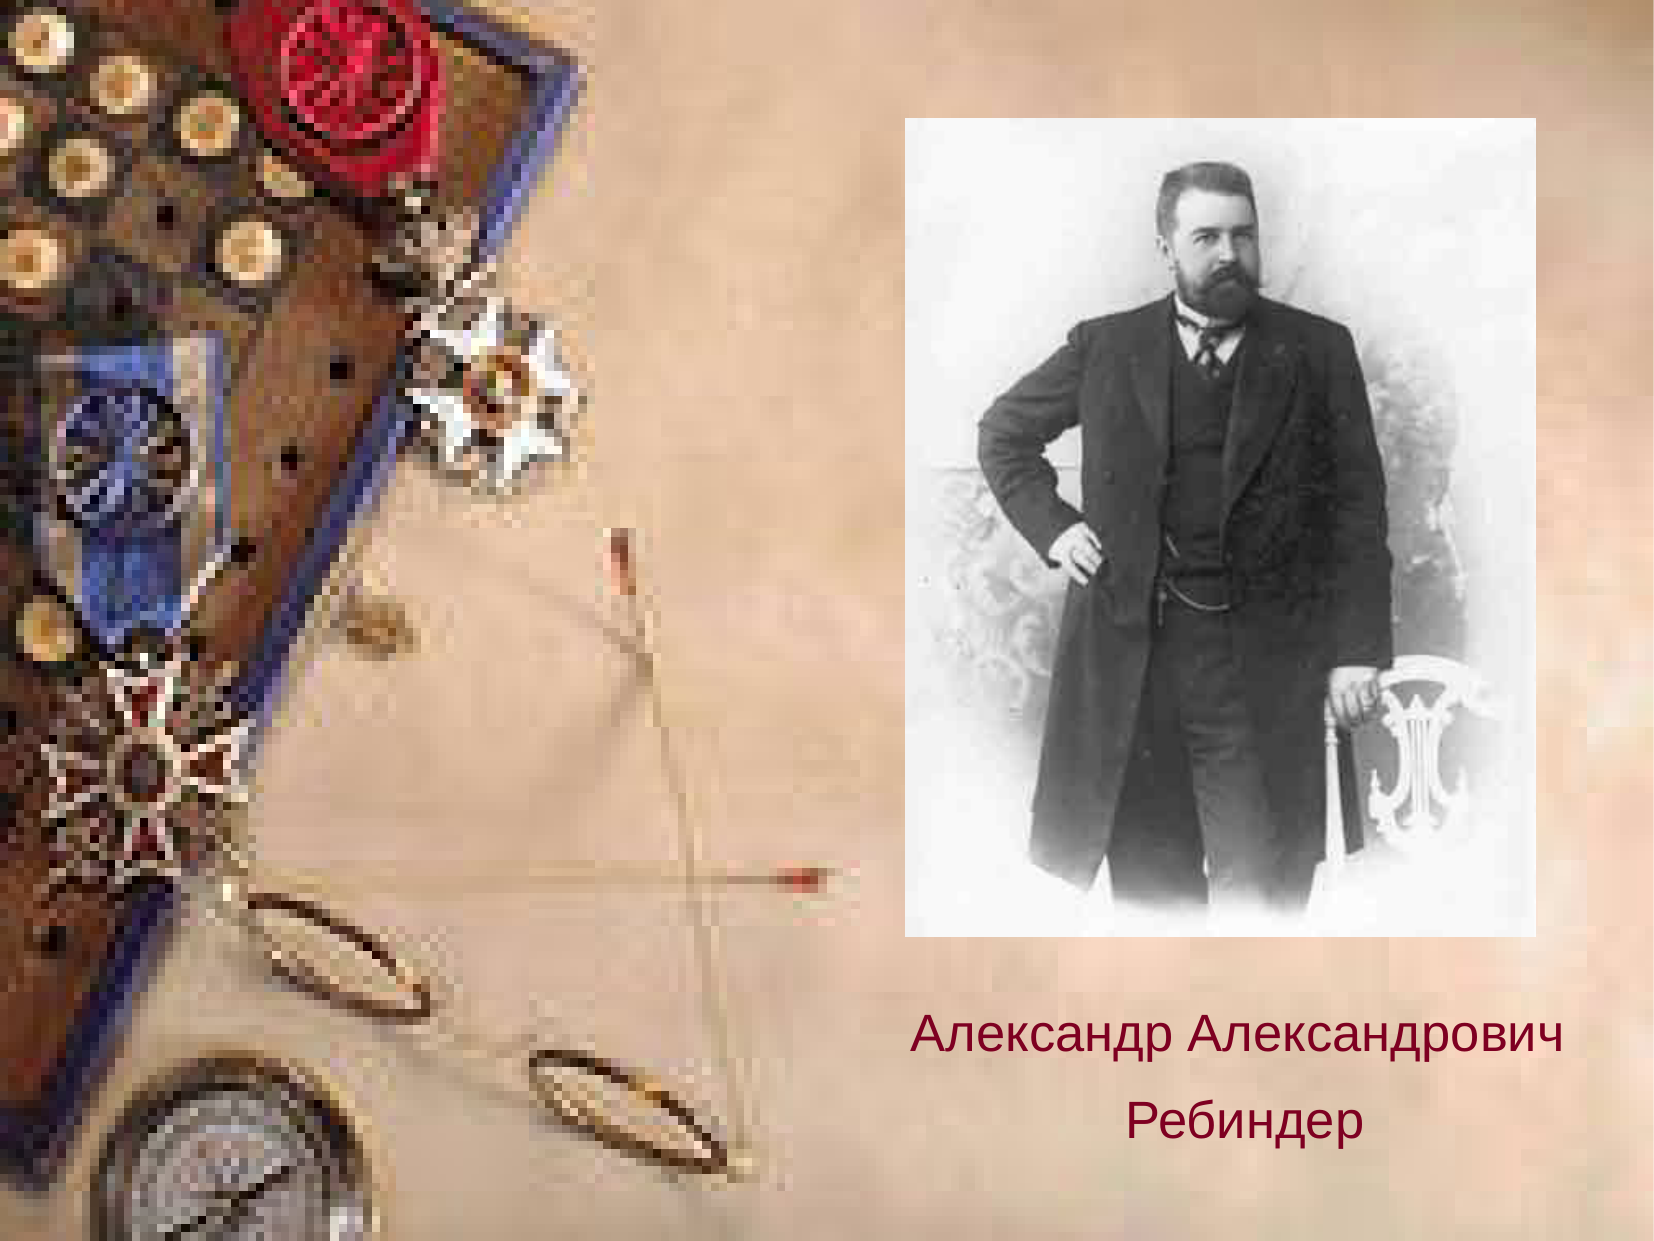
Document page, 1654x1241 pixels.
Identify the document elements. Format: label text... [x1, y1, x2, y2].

list Александр Александрович Ребиндер [826, 1003, 1595, 1152]
picture [0, 0, 1654, 1241]
